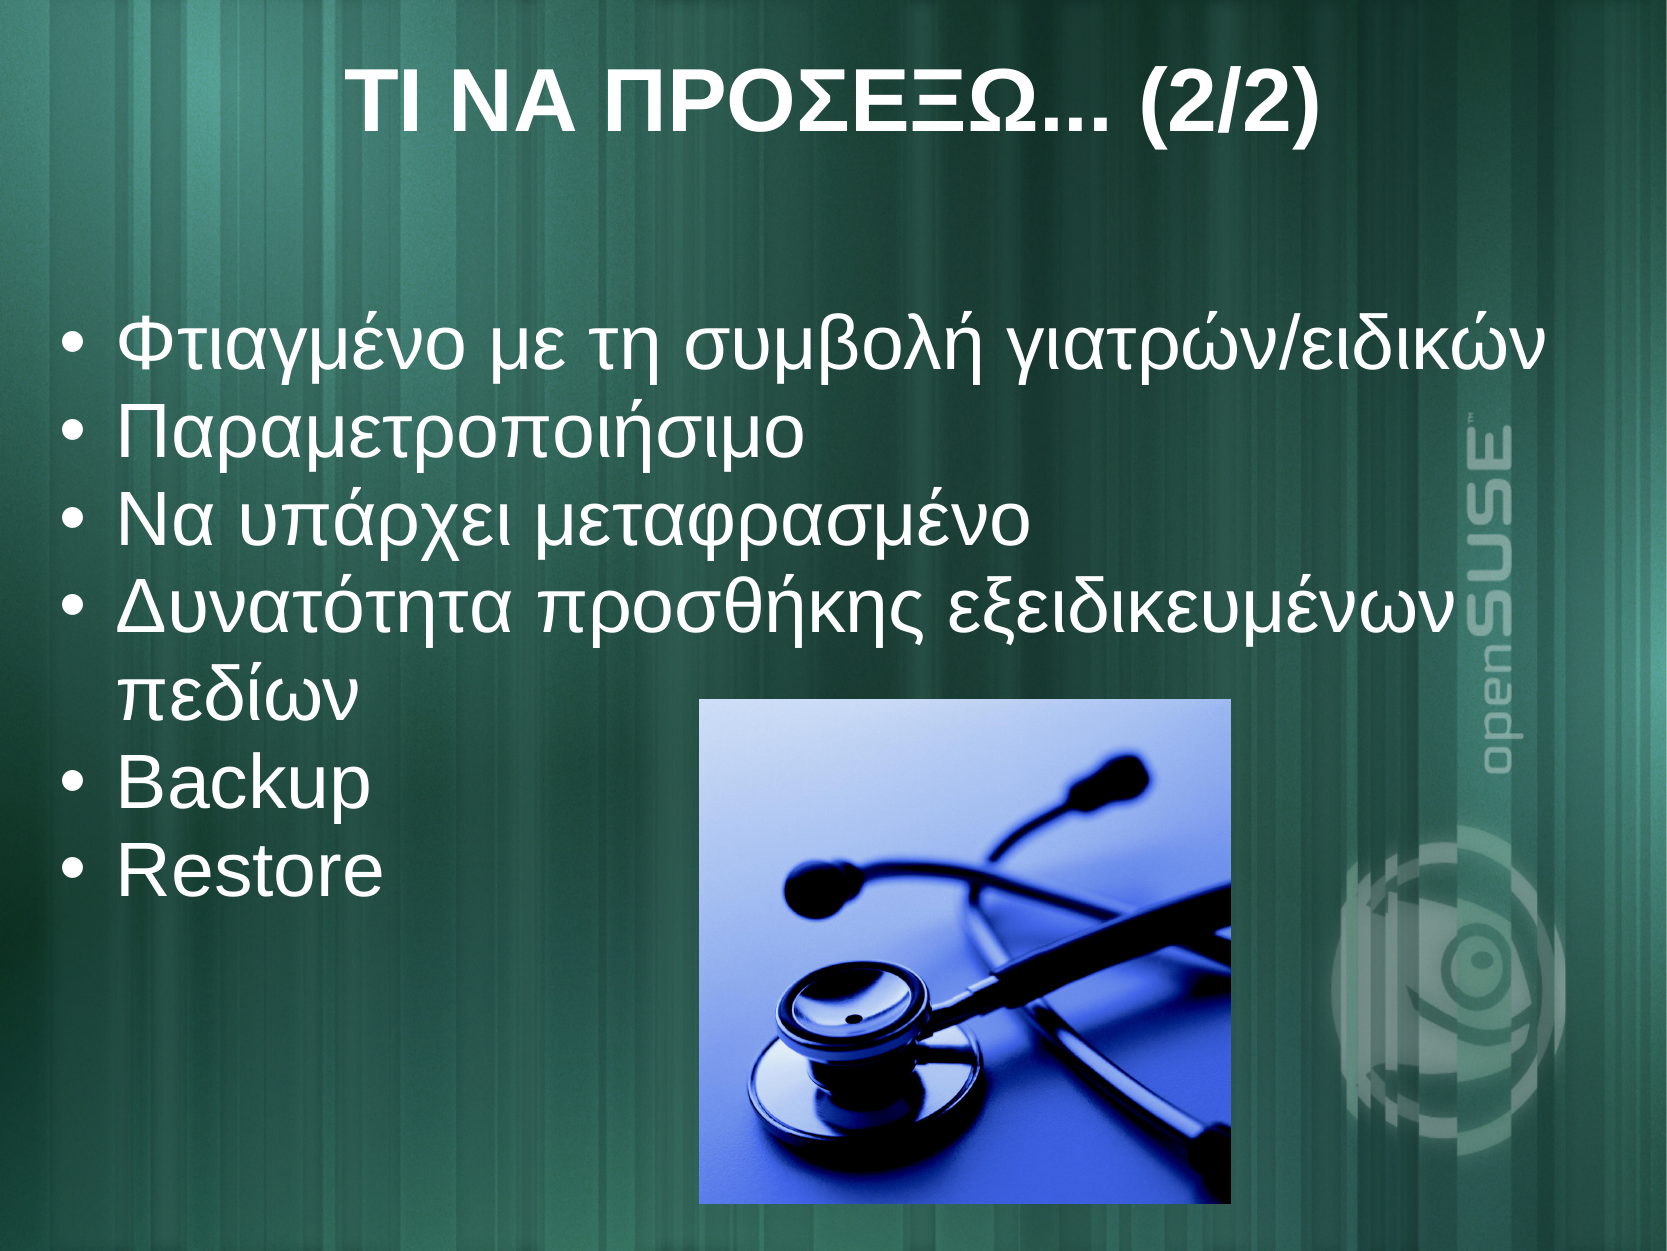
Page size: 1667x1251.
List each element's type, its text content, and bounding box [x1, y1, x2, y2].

picture [0, 0, 1667, 1251]
list Φτιαγμένο με τη συμβολή γιατρών/ειδικών Παραμετροποιήσιμο Να υπάρχει μεταφρασμένο Δυνατότητα προσθήκης εξειδικευμένων πεδίων Backup Restore [40, 299, 1626, 1200]
title ΤΙ ΝΑ ΠΡΟΣΕΞΩ... (2/2) [40, 50, 1626, 200]
